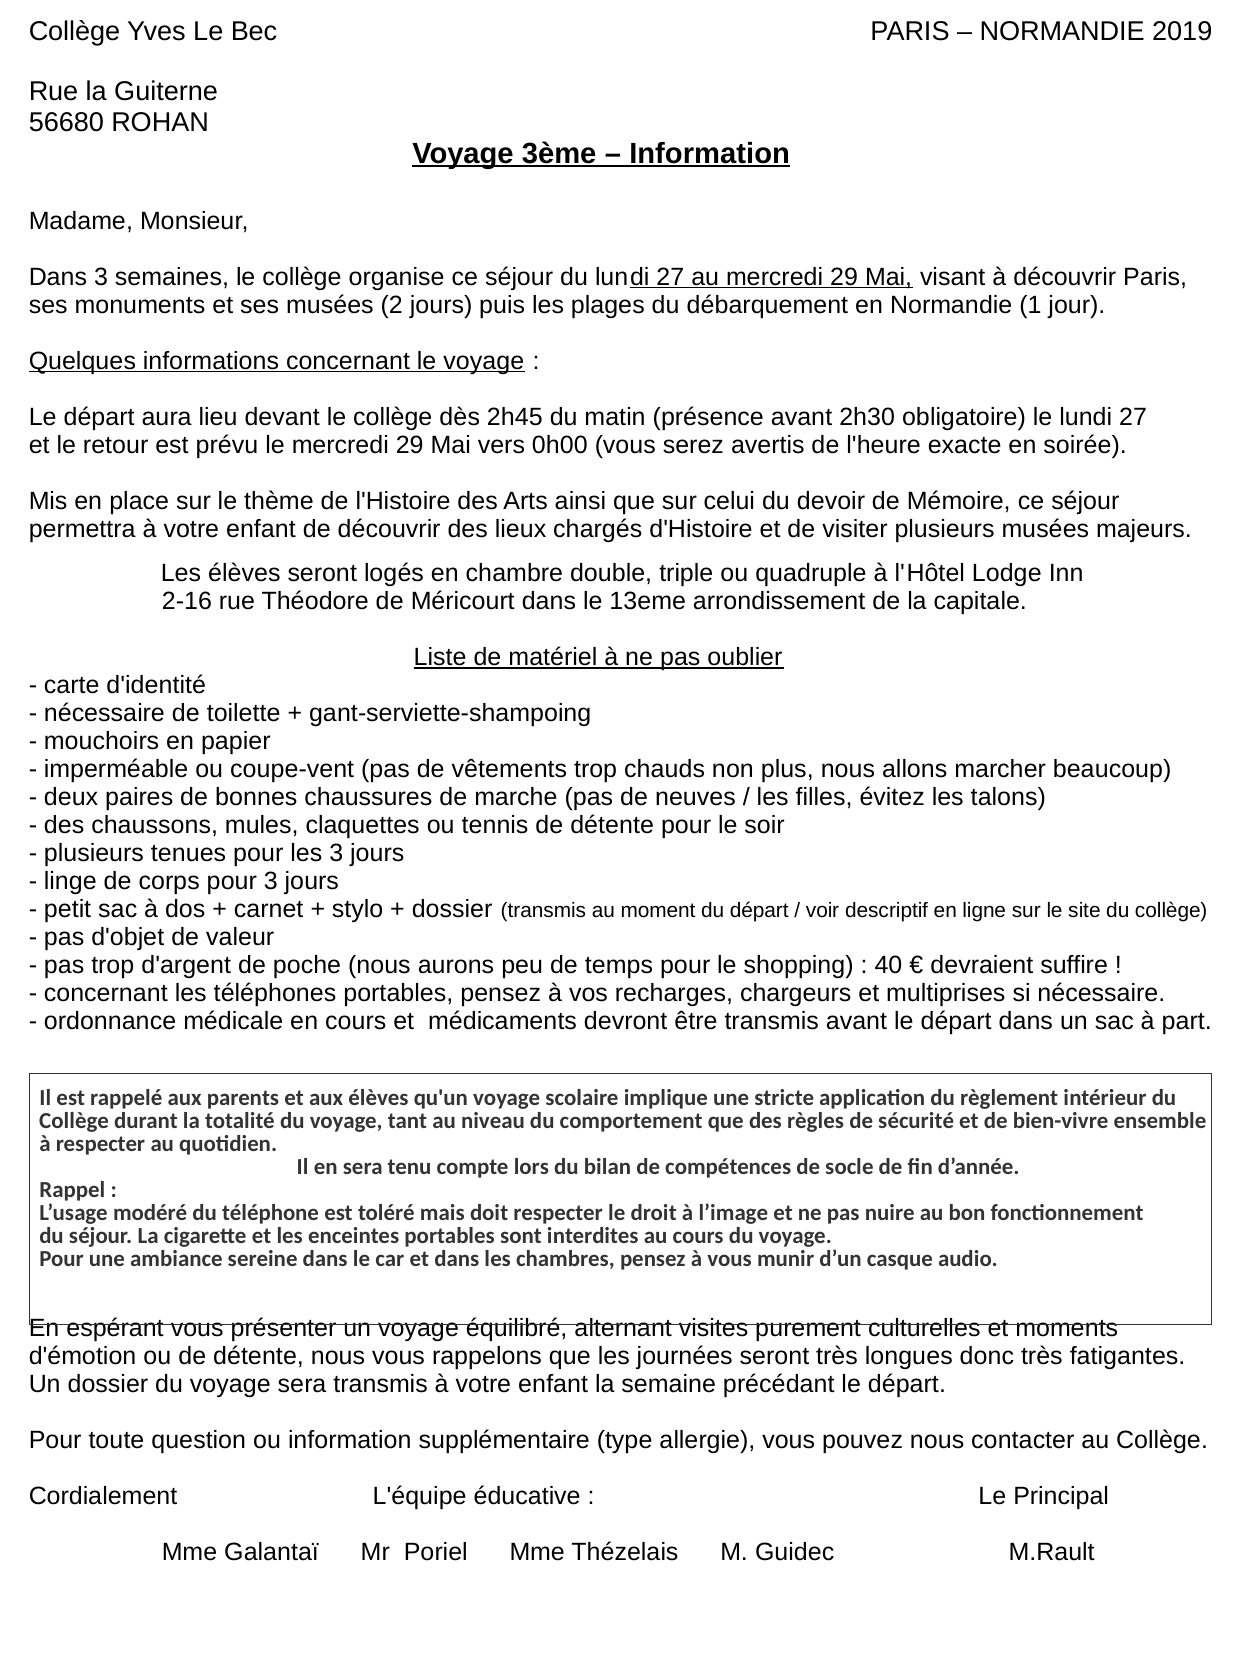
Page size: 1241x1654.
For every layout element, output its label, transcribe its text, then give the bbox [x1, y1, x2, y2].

text_box Collège Yves Le Bec PARIS – NORMANDIE 2019 Rue la Guiterne 56680 ROHAN Voyage 3ème – Information Madame, Monsieur, Dans 3 semaines, le collège organise ce séjour du lundi 27 au mercredi 29 Mai, visant à découvrir Paris, ses monuments et ses musées (2 jours) puis les plages du débarquement en Normandie (1 jour). Quelques informations concernant le voyage : Le départ aura lieu devant le collège dès 2h45 du matin (présence avant 2h30 obligatoire) le lundi 27 et le retour est prévu le mercredi 29 Mai vers 0h00 (vous serez avertis de l'heure exacte en soirée). Mis en place sur le thème de l'Histoire des Arts ainsi que sur celui du devoir de Mémoire, ce séjour permettra à votre enfant de découvrir des lieux chargés d'Histoire et de visiter plusieurs musées majeurs. Les élèves seront logés en chambre double, triple ou quadruple à l'Hôtel Lodge Inn 2-16 rue Théodore de Méricourt dans le 13eme arrondissement de la capitale. Liste de matériel à ne pas oublier - carte d'identité - nécessaire de toilette + gant-serviette-shampoing - mouchoirs en papier - imperméable ou coupe-vent (pas de vêtements trop chauds non plus, nous allons marcher beaucoup) - deux paires de bonnes chaussures de marche (pas de neuves / les filles, évitez les talons) - des chaussons, mules, claquettes ou tennis de détente pour le soir - plusieurs tenues pour les 3 jours - linge de corps pour 3 jours - petit sac à dos + carnet + stylo + dossier (transmis au moment du départ / voir descriptif en ligne sur le site du collège) - pas d'objet de valeur - pas trop d'argent de poche (nous aurons peu de temps pour le shopping) : 40 € devraient suffire ! - concernant les téléphones portables, pensez à vos recharges, chargeurs et multiprises si nécessaire. - ordonnance médicale en cours et médicaments devront être transmis avant le départ dans un sac à part. Il est rappelé aux parents et aux élèves qu'un voyage scolaire implique une stricte application du règlement intérieur du Collège durant la totalité du voyage, tant au niveau du comportement que des règles de sécurité et de bien-vivre ensemble à respecter au quotidien. Il en sera tenu compte lors du bilan de compétences de socle de fin d’année. Rappel : L’usage modéré du téléphone est toléré mais doit respecter le droit à l’image et ne pas nuire au bon fonctionnement du séjour. La cigarette et les enceintes portables sont interdites au cours du voyage. Pour une ambiance sereine dans le car et dans les chambres, pensez à vous munir d’un casque audio. En espérant vous présenter un voyage équilibré, alternant visites purement culturelles et moments d'émotion ou de détente, nous vous rappelons que les journées seront très longues donc très fatigantes. Un dossier du voyage sera transmis à votre enfant la semaine précédant le départ. Pour toute question ou information supplémentaire (type allergie), vous pouvez nous contacter au Collège. Cordialement L'équipe éducative : Le Principal Mme Galantaï Mr Poriel Mme Thézelais M. Guidec M.Rault [14, 8, 1238, 1654]
